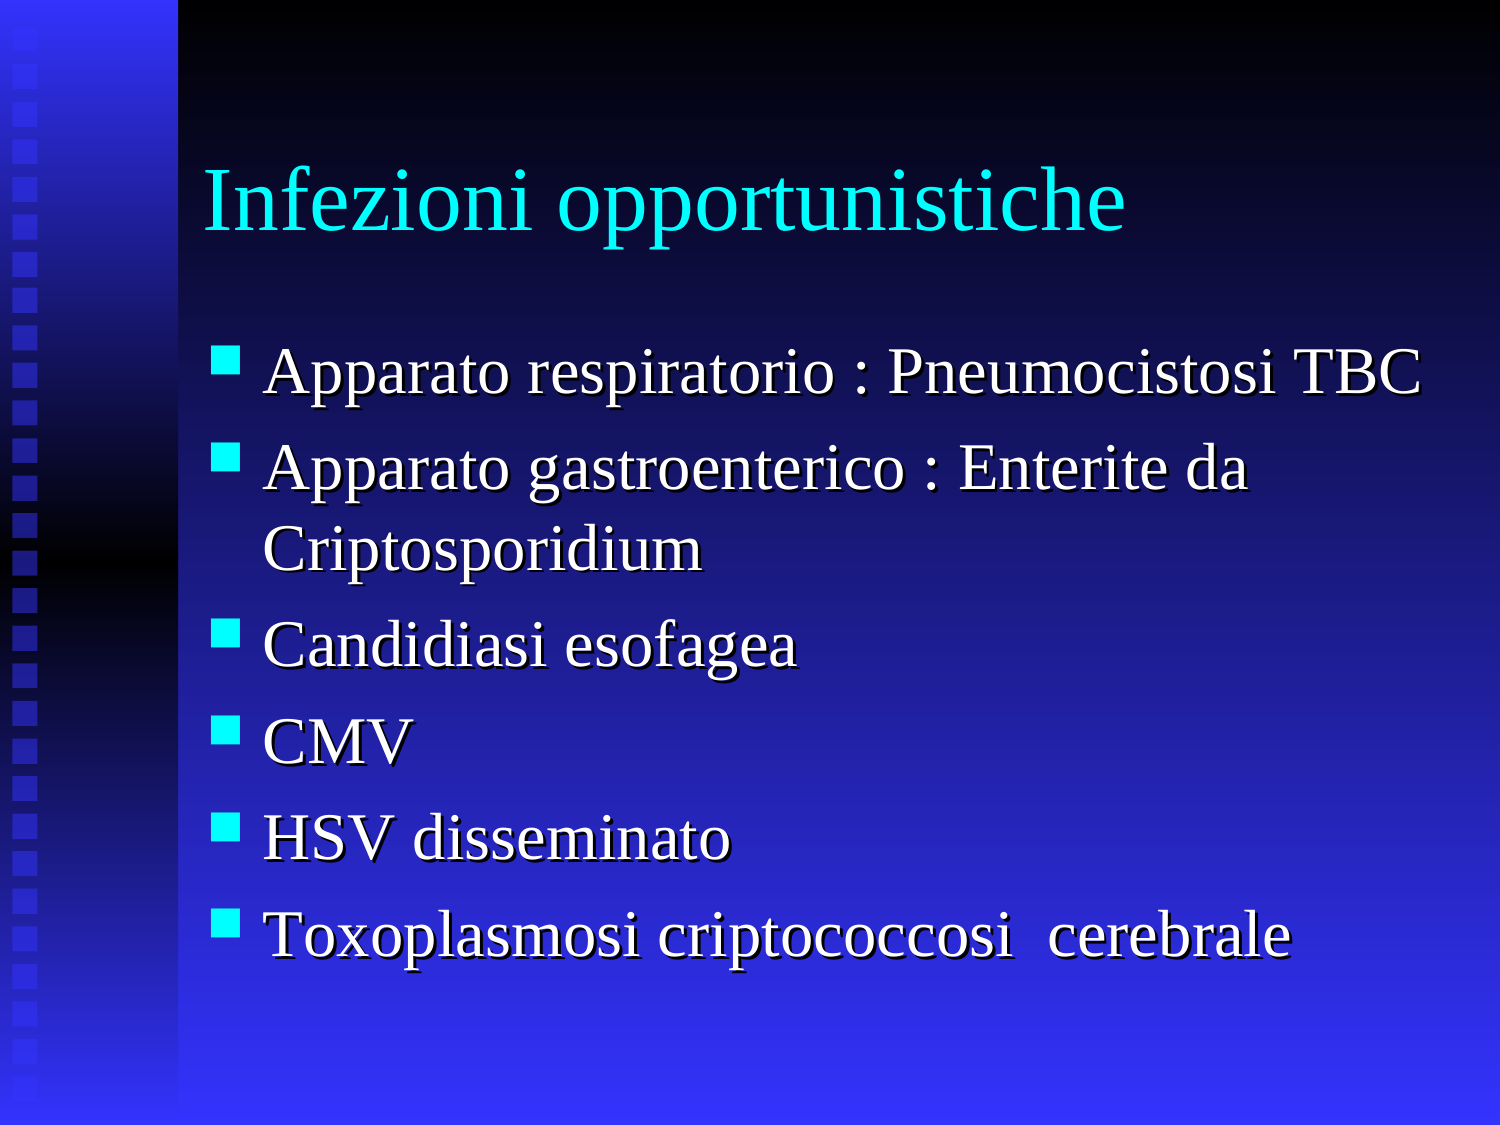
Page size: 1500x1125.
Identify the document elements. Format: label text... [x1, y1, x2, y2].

text_box Infezioni opportunistiche [187, 99, 1463, 288]
text_box Apparato respiratorio : Pneumocistosi TBC Apparato gastroenterico : Enterite da Criptosporidium Candidiasi esofagea CMV HSV disseminato Toxoplasmosi criptococcosi cerebrale [191, 319, 1467, 1075]
